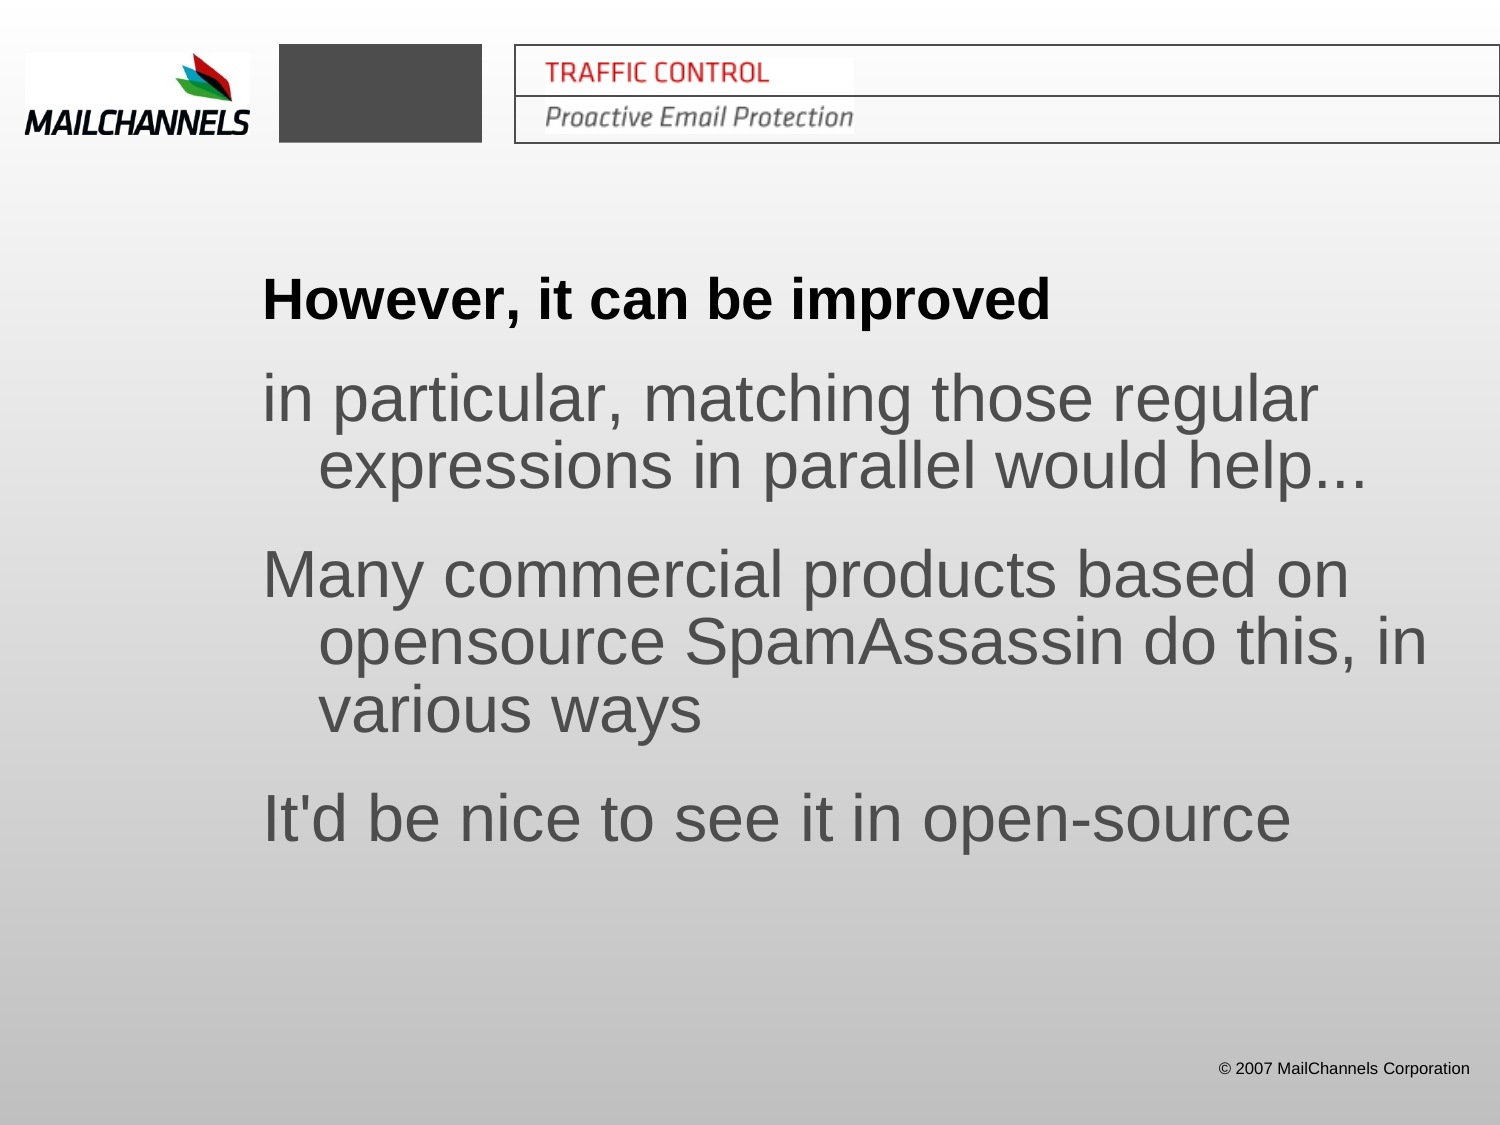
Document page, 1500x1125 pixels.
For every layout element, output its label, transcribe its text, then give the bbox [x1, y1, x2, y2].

picture [545, 58, 854, 95]
title However, it can be improved [262, 259, 1500, 345]
picture [24, 53, 250, 135]
list in particular, matching those regular expressions in parallel would help... Many commercial products based on opensource SpamAssassin do this, in various ways It'd be nice to see it in open-source [262, 367, 1500, 980]
picture [545, 97, 854, 134]
